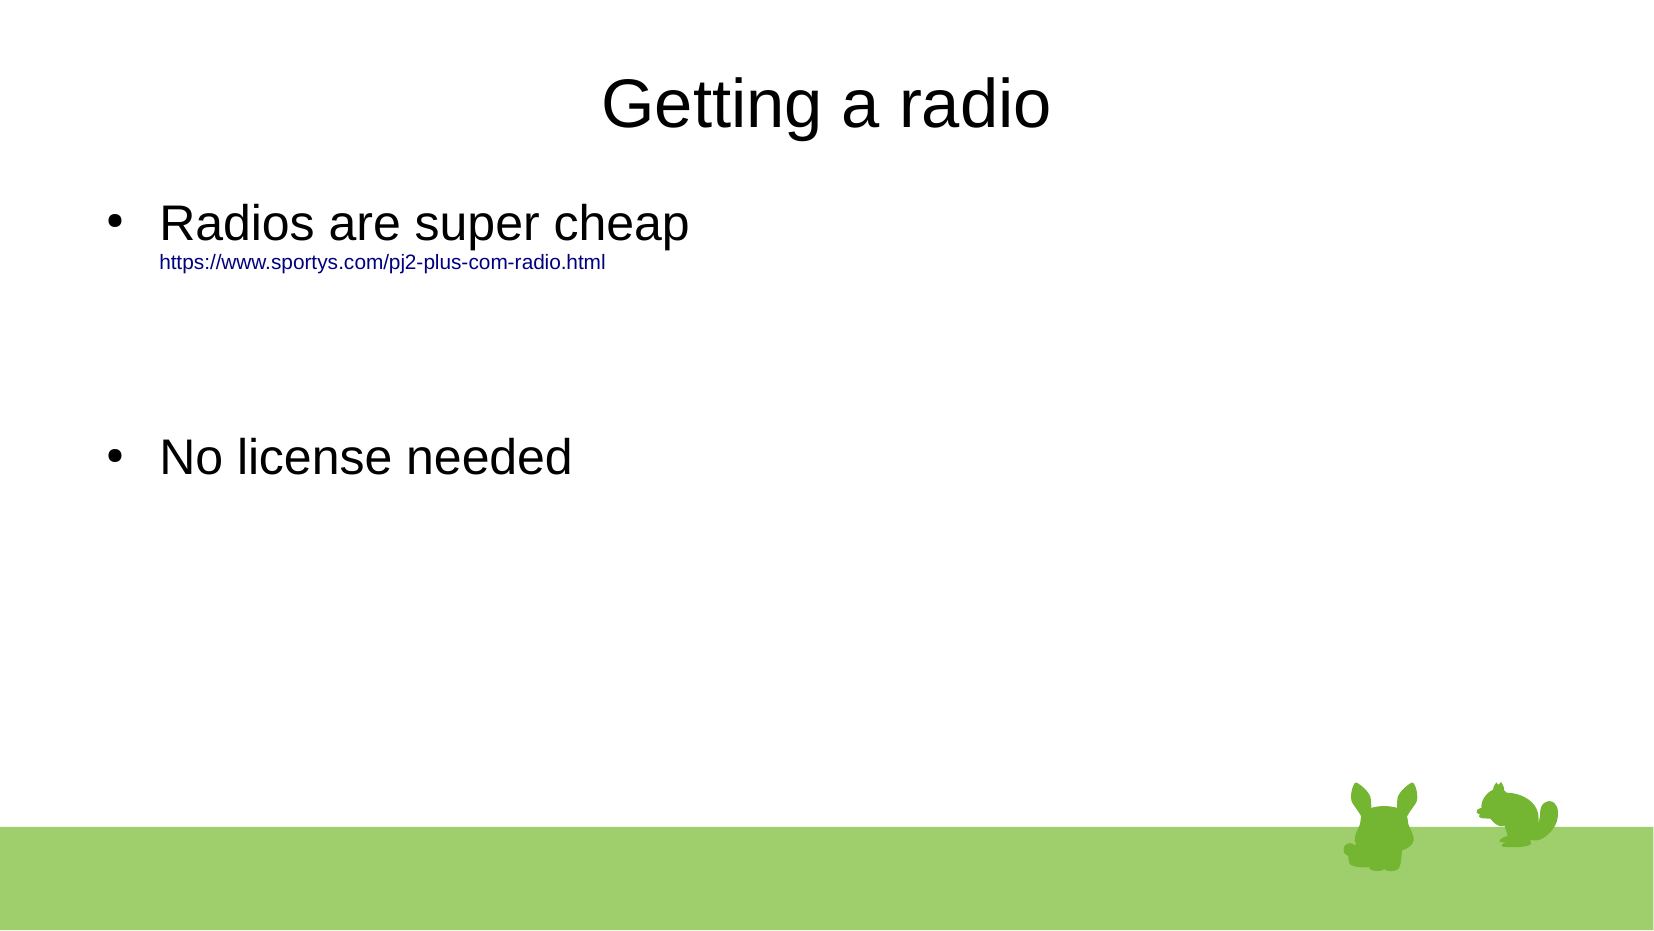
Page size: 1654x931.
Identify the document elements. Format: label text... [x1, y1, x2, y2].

list Radios are super cheap https://www.sportys.com/pj2-plus-com-radio.html No license needed [88, 194, 1565, 727]
title Getting a radio [88, 29, 1565, 178]
